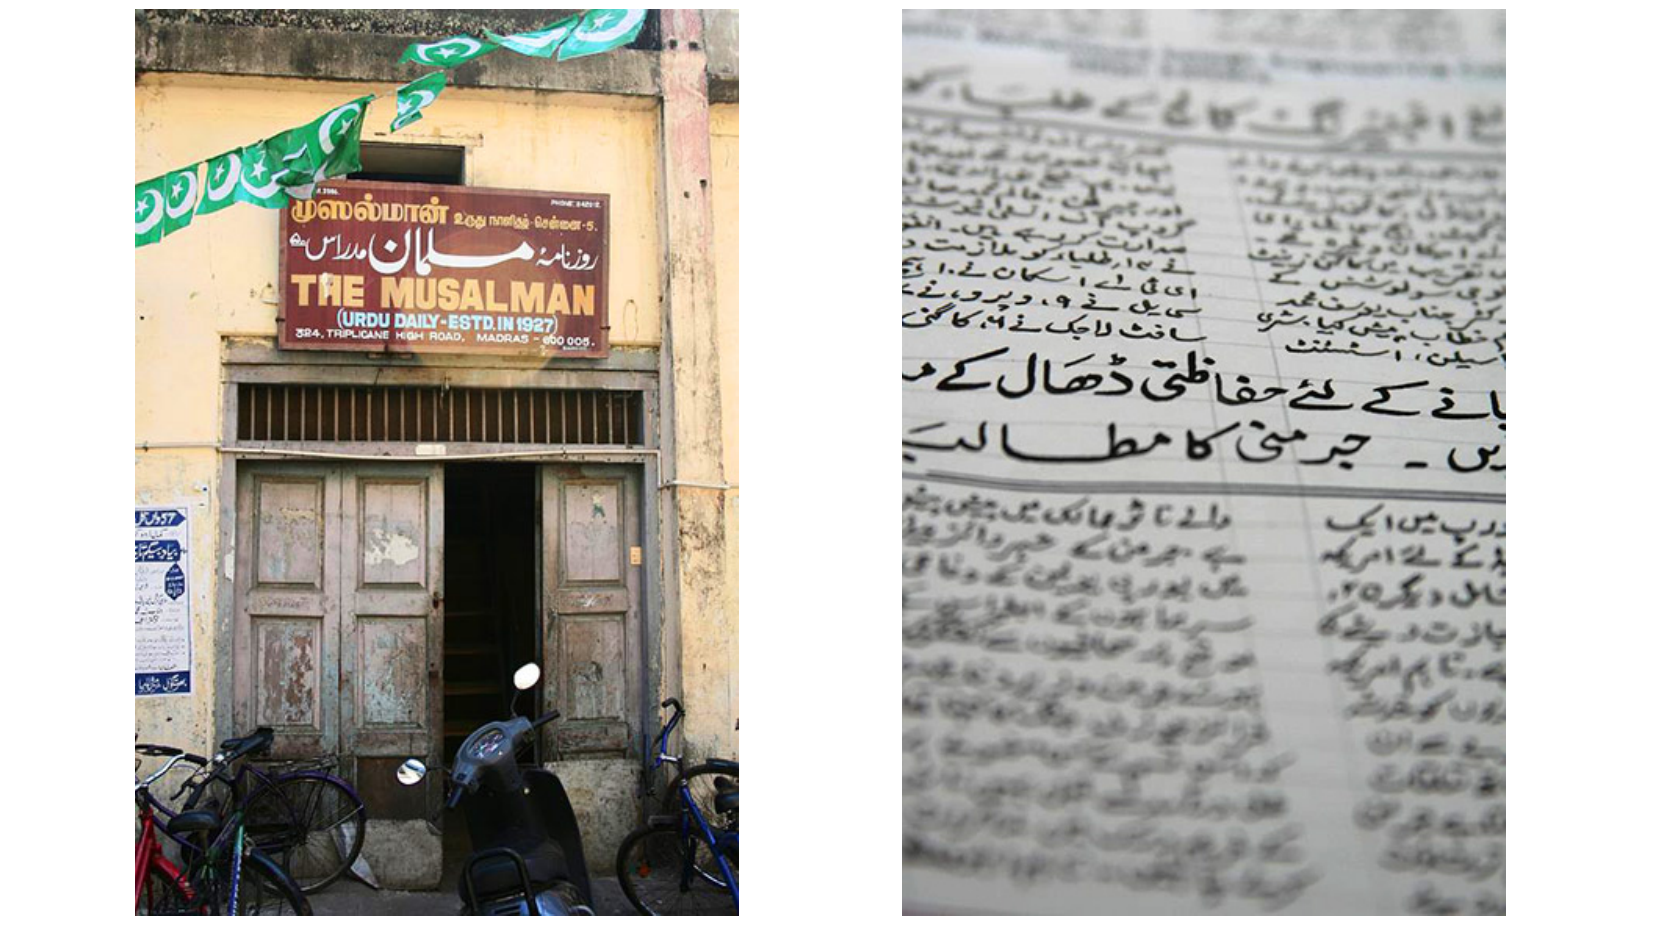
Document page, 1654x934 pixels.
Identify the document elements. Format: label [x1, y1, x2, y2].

picture [135, 9, 739, 916]
picture [902, 9, 1506, 916]
